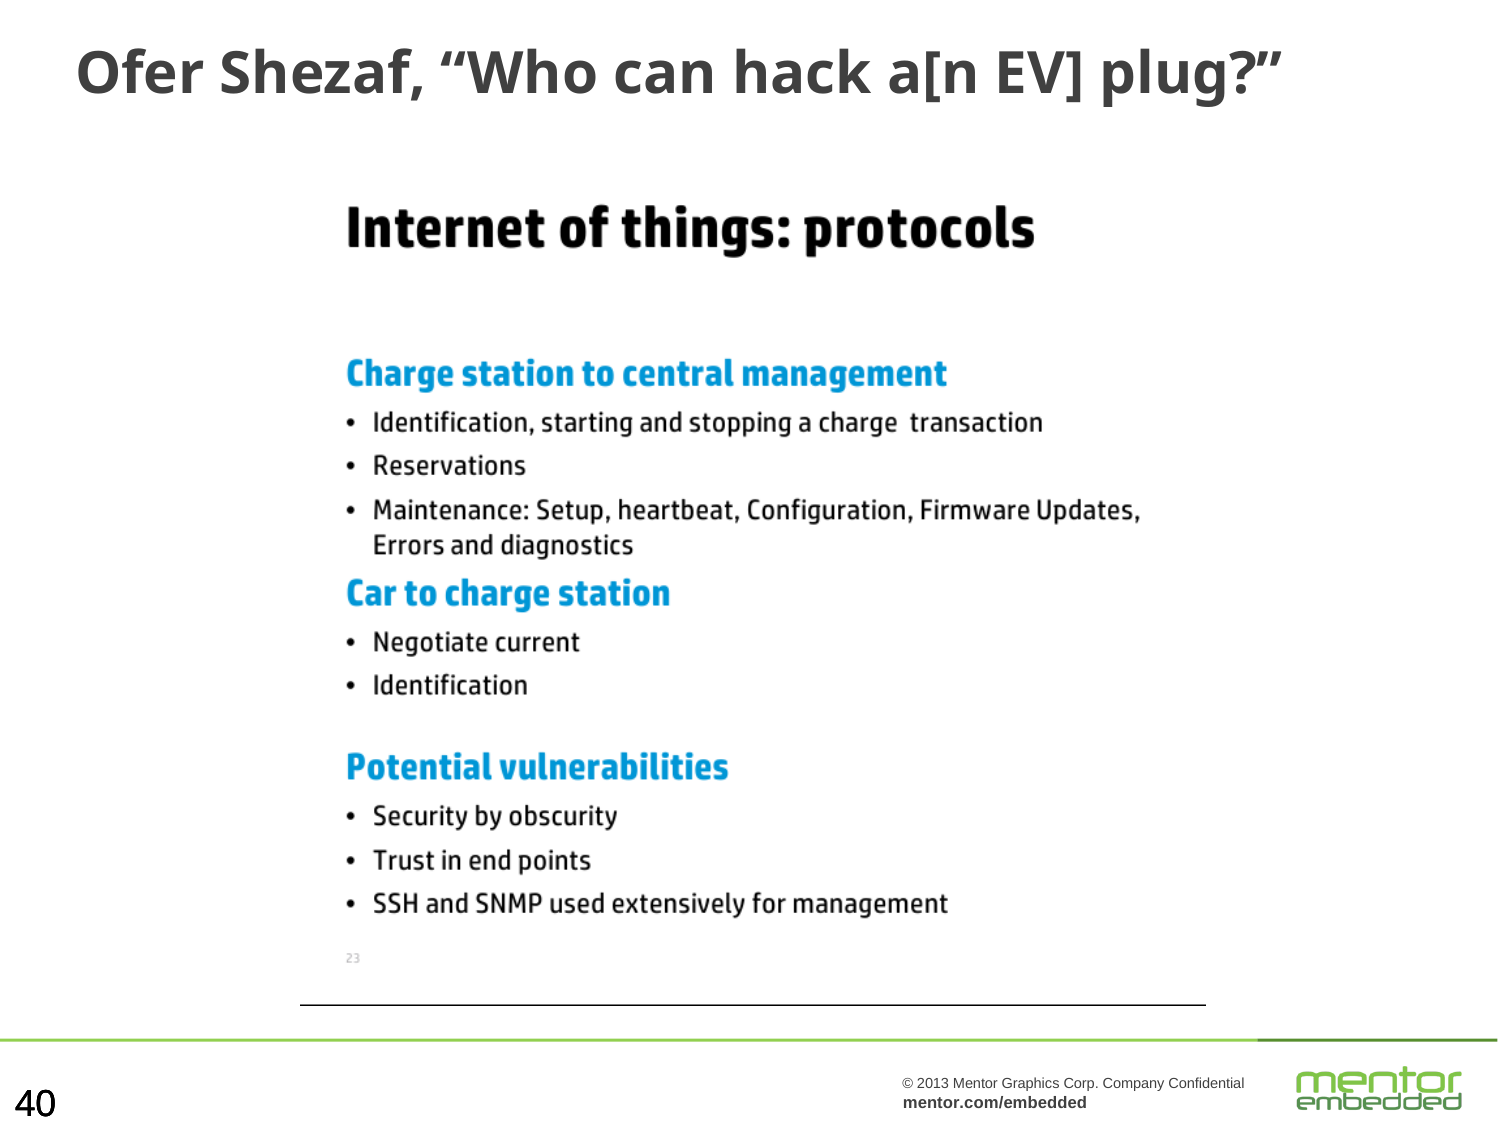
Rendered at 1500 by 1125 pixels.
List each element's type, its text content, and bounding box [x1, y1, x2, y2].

picture [1292, 1062, 1464, 1114]
picture [300, 165, 1206, 1006]
title Ofer Shezaf, “Who can hack a[n EV] plug?” [0, 0, 1500, 113]
